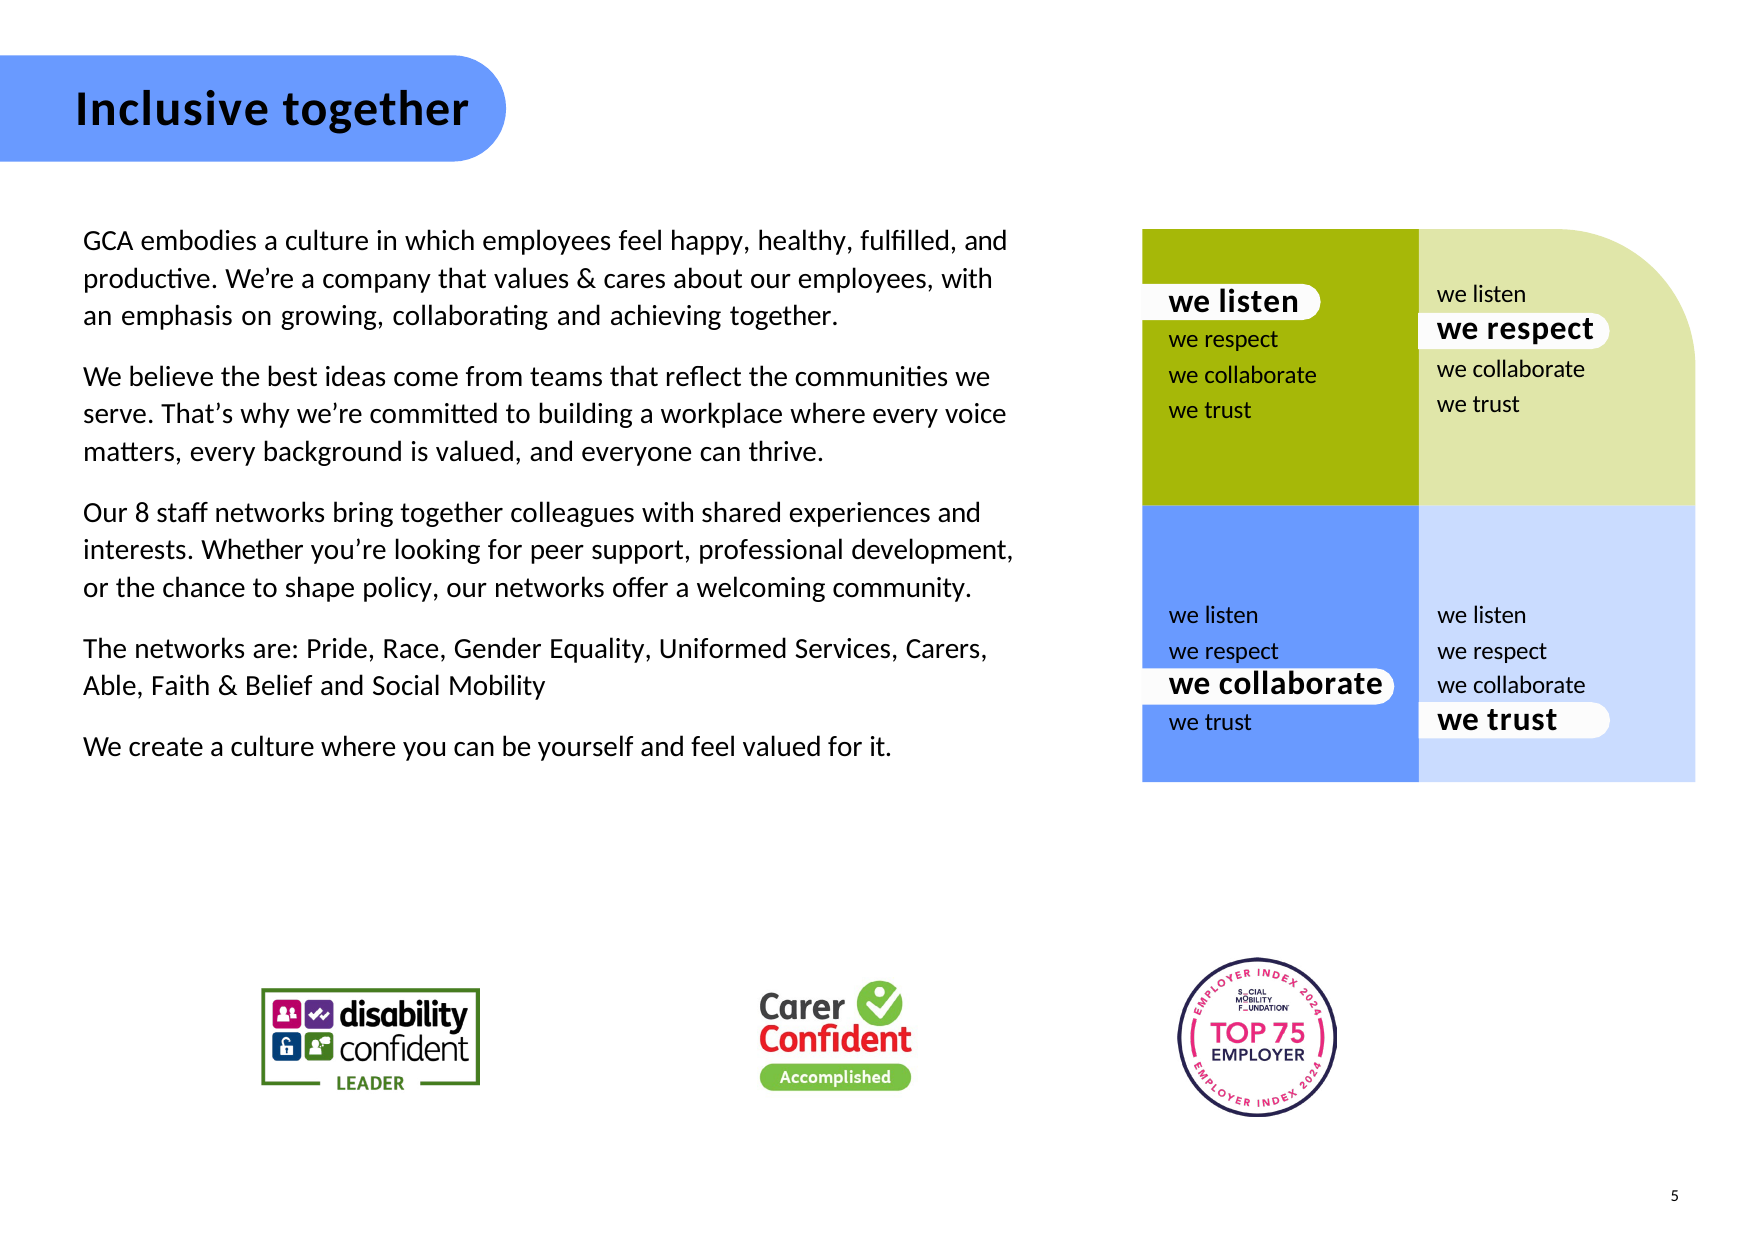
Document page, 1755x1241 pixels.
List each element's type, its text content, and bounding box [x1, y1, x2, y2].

text_box [0, 55, 498, 162]
picture [260, 989, 480, 1095]
text_box GCA embodies a culture in which employees feel happy, healthy, fulfilled, and productive. We’re a company that values & cares about our employees, with an emphasis on growing, collaborating and achieving together. We believe the best ideas come from teams that reflect the communities we serve. That’s why we’re committed to building a workplace where every voice matters, every background is valued, and everyone can thrive. Our 8 staff networks bring together colleagues with shared experiences and interests. Whether you’re looking for peer support, professional development, or the chance to shape policy, our networks offer a welcoming community. The networks are: Pride, Race, Gender Equality, Uniformed Services, Carers, Able, Faith & Belief and Social Mobility We create a culture where you can be yourself and feel valued for it. [81, 217, 1029, 767]
text_box [1664, 1183, 1688, 1209]
title Inclusive together [72, 73, 721, 138]
text_box [1141, 229, 1696, 783]
text_box we listen we respect we collaborate we trust [1437, 591, 1593, 740]
picture [1177, 957, 1337, 1117]
text_box we listen we respect we collaborate we trust [1168, 591, 1391, 738]
text_box we listen we respect we collaborate we trust [1434, 277, 1601, 418]
picture [757, 977, 918, 1098]
text_box we listen we respect we collaborate we trust [1142, 229, 1419, 506]
